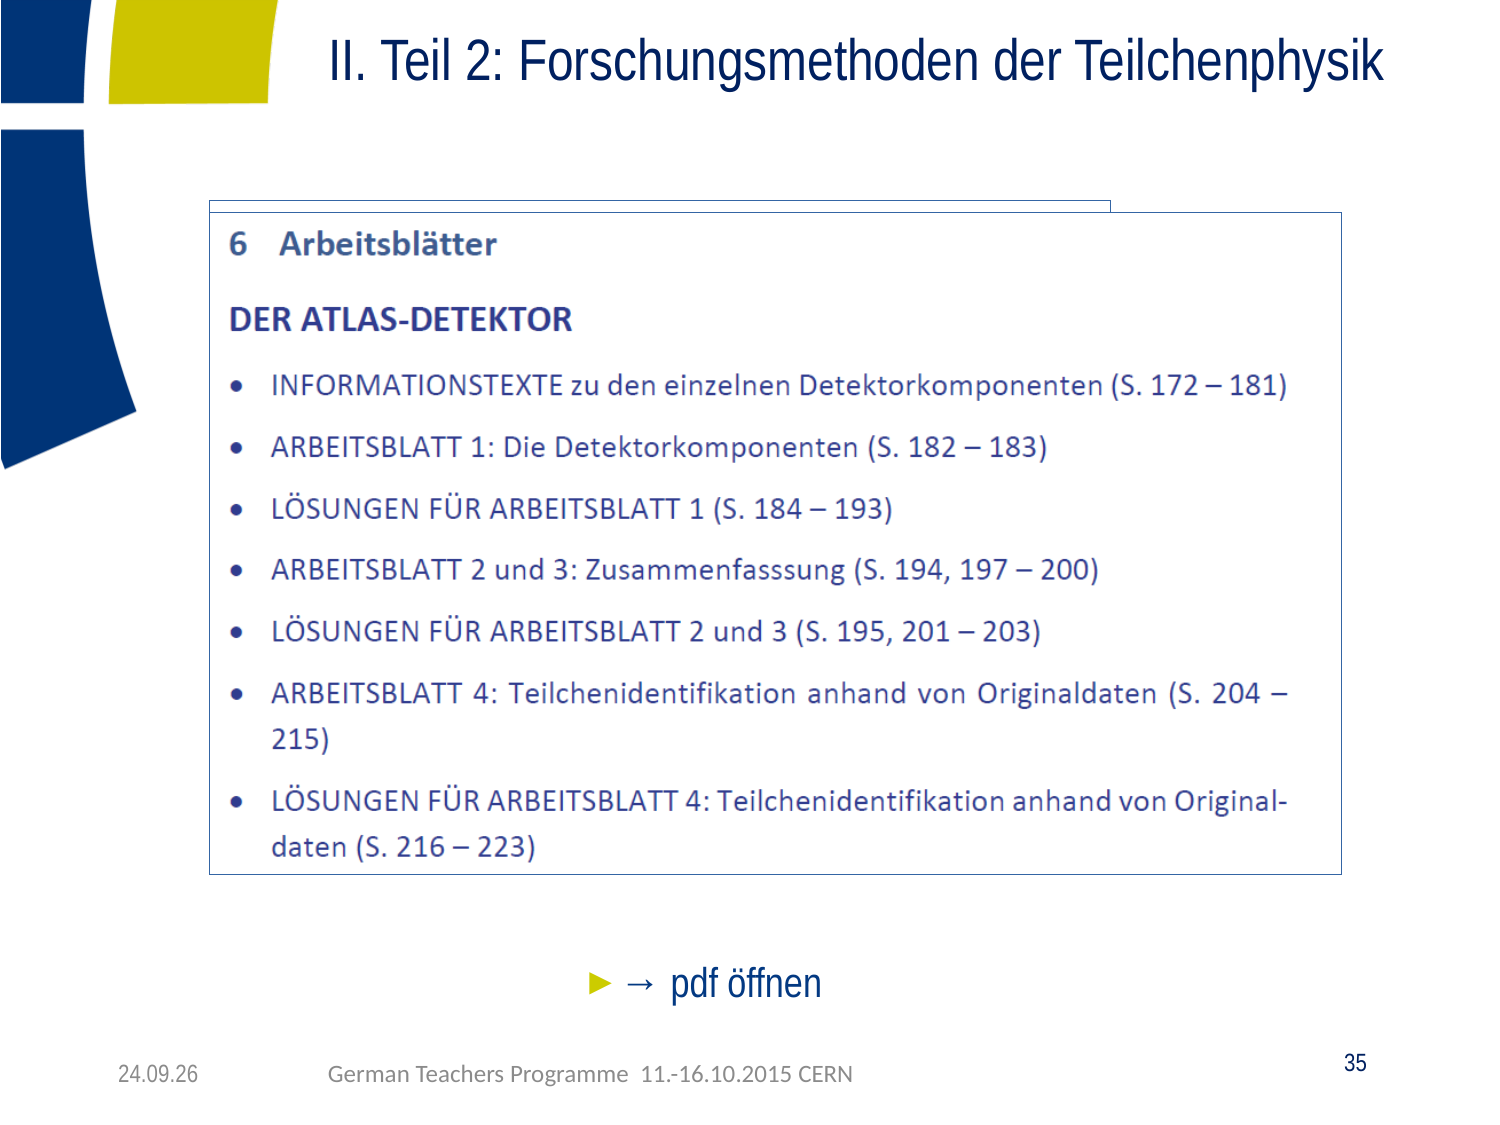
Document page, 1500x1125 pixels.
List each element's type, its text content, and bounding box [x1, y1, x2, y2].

title II. Teil 2: Forschungsmethoden der Teilchenphysik [313, 0, 1465, 114]
slide_number <Foliennummer> [1044, 1038, 1382, 1099]
slide_number 14.10.15 [103, 1042, 290, 1103]
footer German Teachers Programme 11.-16.10.2015 CERN [312, 1042, 987, 1103]
list → pdf öffnen [566, 874, 939, 1034]
picture [0, 0, 1500, 1125]
